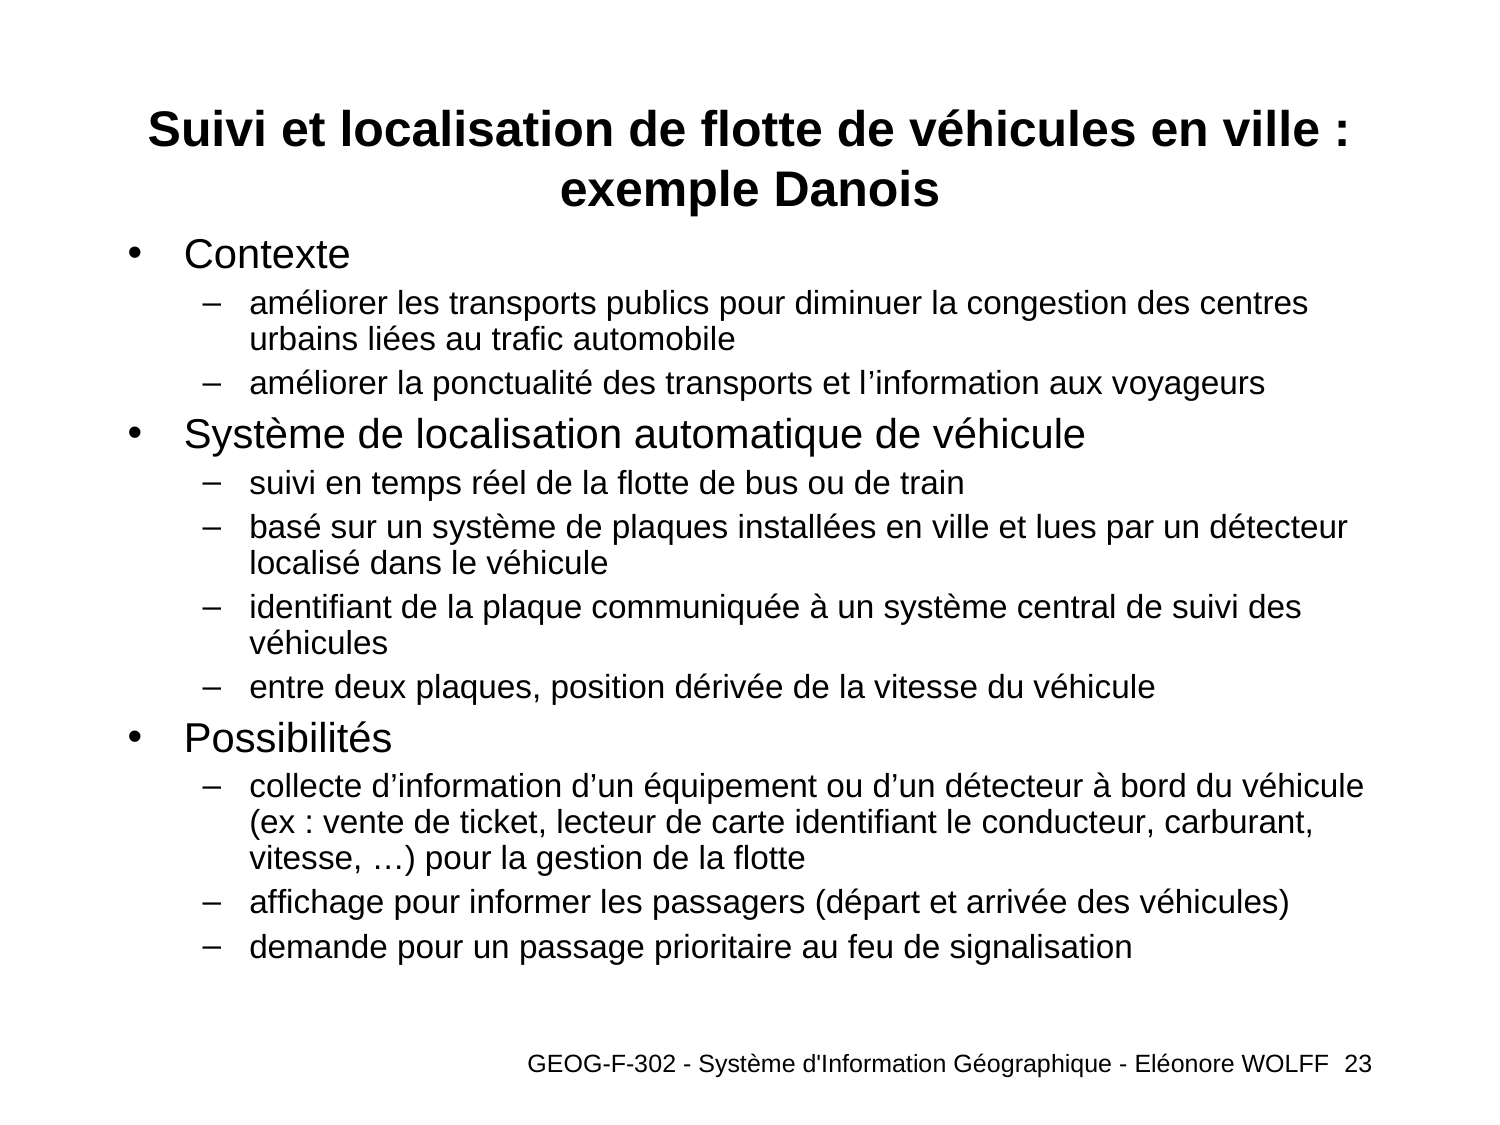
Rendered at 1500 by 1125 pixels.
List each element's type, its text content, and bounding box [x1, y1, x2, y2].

text_box GEOG-F-302 - Système d'Information Géographique - Eléonore WOLFF [512, 1026, 988, 1101]
text_box <number> [1074, 1026, 1388, 1101]
list Contexte améliorer les transports publics pour diminuer la congestion des centres urbains liées au trafic automobile améliorer la ponctualité des transports et l’information aux voyageurs Système de localisation automatique de véhicule suivi en temps réel de la flotte de bus ou de train basé sur un système de plaques installées en ville et lues par un détecteur localisé dans le véhicule identifiant de la plaque communiquée à un système central de suivi des véhicules entre deux plaques, position dérivée de la vitesse du véhicule Possibilités collecte d’information d’un équipement ou d’un détecteur à bord du véhicule (ex : vente de ticket, lecteur de carte identifiant le conducteur, carburant, vitesse, …) pour la gestion de la flotte affichage pour informer les passagers (départ et arrivée des véhicules) demande pour un passage prioritaire au feu de signalisation [112, 224, 1388, 1026]
title Suivi et localisation de flotte de véhicules en ville : exemple Danois [112, 88, 1388, 224]
